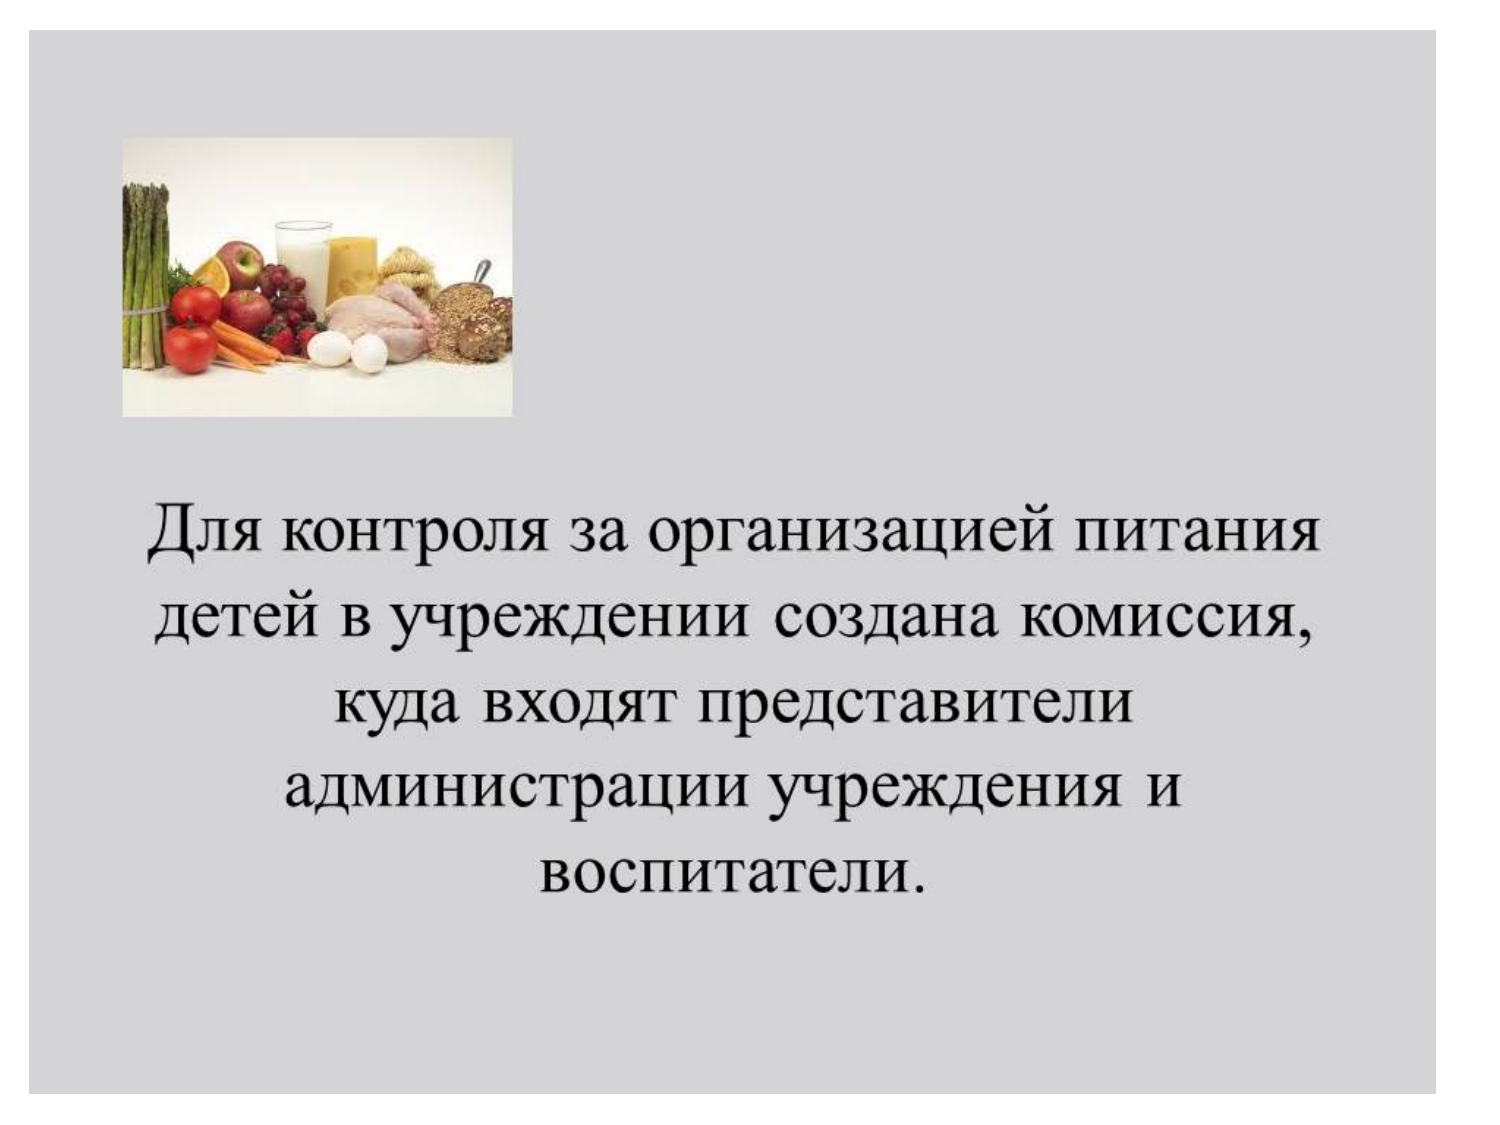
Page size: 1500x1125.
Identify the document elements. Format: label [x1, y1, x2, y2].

picture [29, 30, 1436, 1094]
